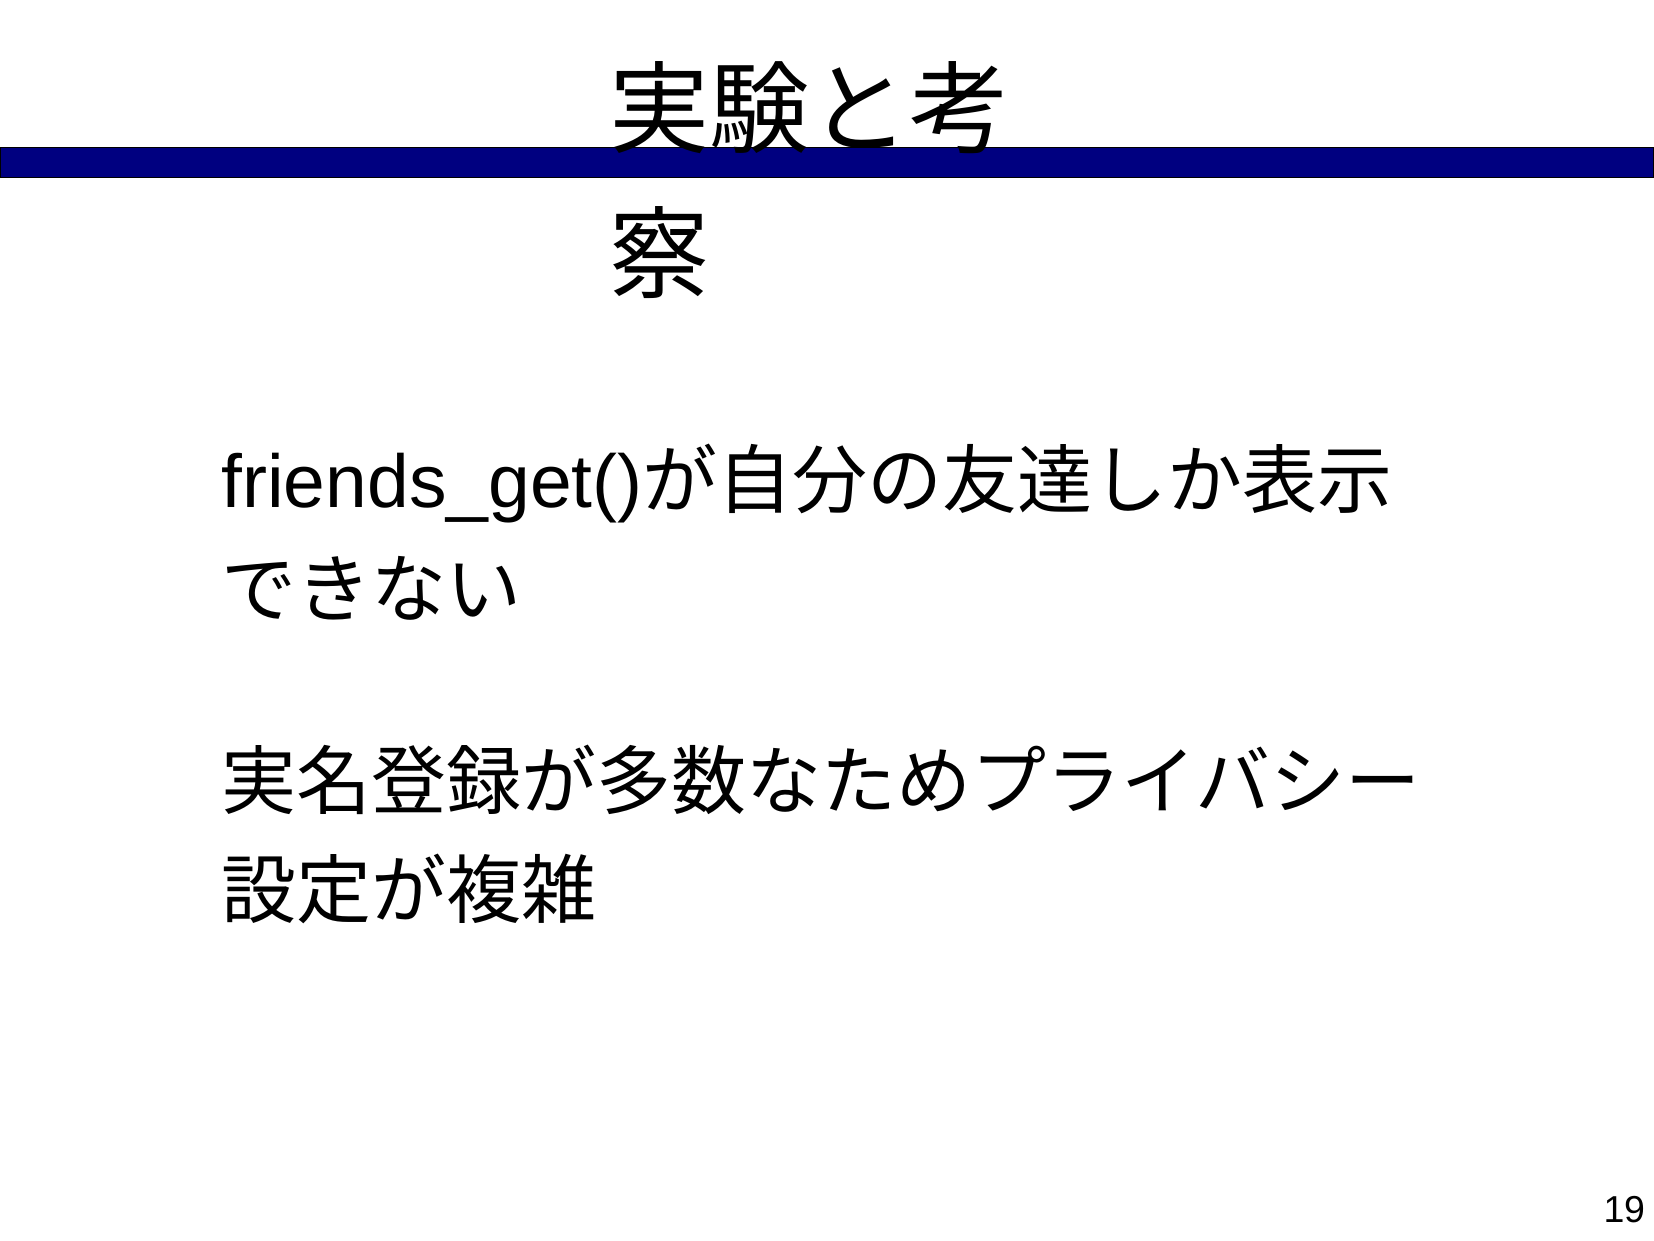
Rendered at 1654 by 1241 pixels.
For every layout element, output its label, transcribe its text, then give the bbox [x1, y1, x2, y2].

text_box [0, 147, 1654, 178]
text_box 19 [1588, 1181, 1654, 1239]
text_box 実験と考察 [594, 22, 1102, 137]
text_box friends_get()が自分の友達しか表示できない 実名登録が多数なためプライバシー設定が複雑 [206, 413, 1447, 813]
